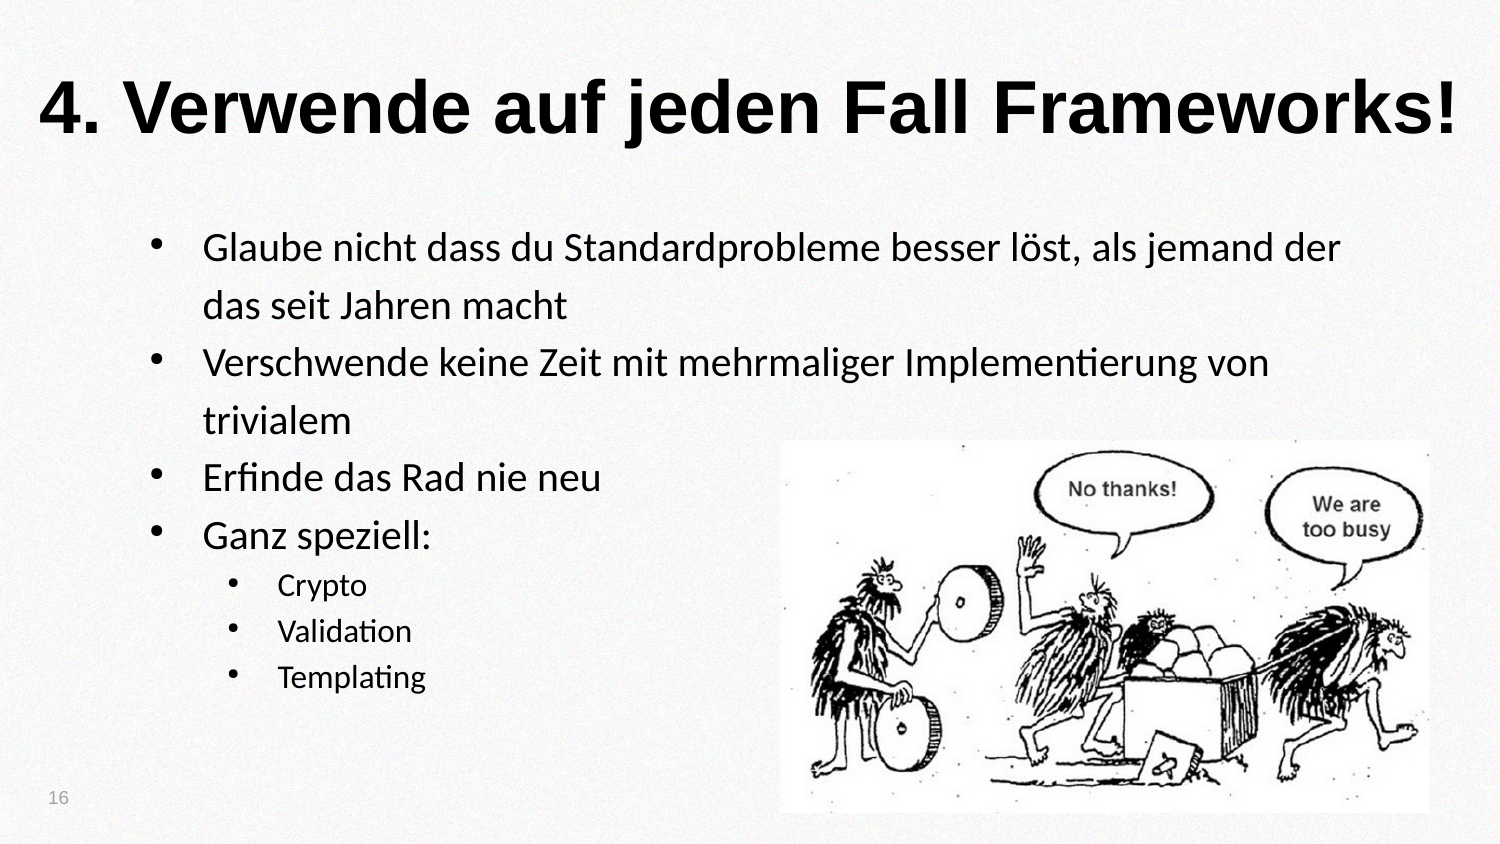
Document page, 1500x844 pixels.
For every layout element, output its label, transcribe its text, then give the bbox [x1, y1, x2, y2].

picture [283, 629, 290, 638]
picture [381, 629, 390, 640]
title 4. Verwende auf jeden Fall Frameworks! [15, 0, 1486, 215]
picture [0, 0, 1500, 844]
slide_number <number> [33, 764, 126, 830]
list Glaube nicht dass du Standardprobleme besser löst, als jemand der das seit Jahren macht Verschwende keine Zeit mit mehrmaliger Implementierung von trivialem Erfinde das Rad nie neu Ganz speziell: Crypto Validation Templating [112, 215, 1369, 629]
picture [329, 629, 337, 640]
